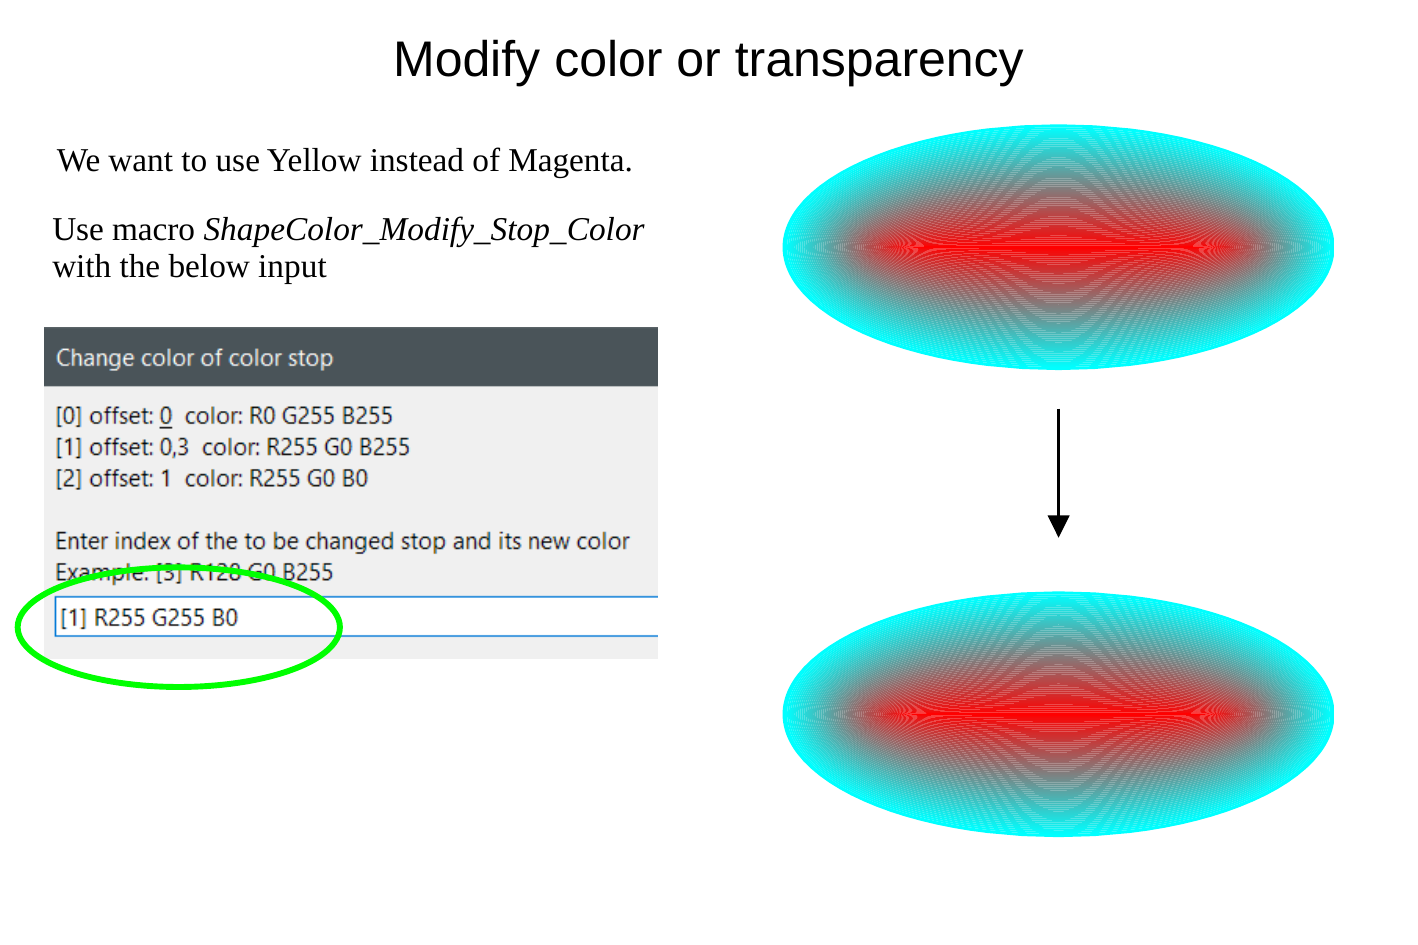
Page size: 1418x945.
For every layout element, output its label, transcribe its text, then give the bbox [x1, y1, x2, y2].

title Modify color or transparency [0, 0, 1418, 119]
text_box We want to use Yellow instead of Magenta. [56, 141, 665, 210]
picture [44, 571, 336, 659]
text_box [782, 124, 1335, 371]
picture [44, 327, 658, 659]
text_box Use macro ShapeColor_Modify_Stop_Color with the below input [52, 210, 668, 285]
text_box [782, 591, 1335, 838]
